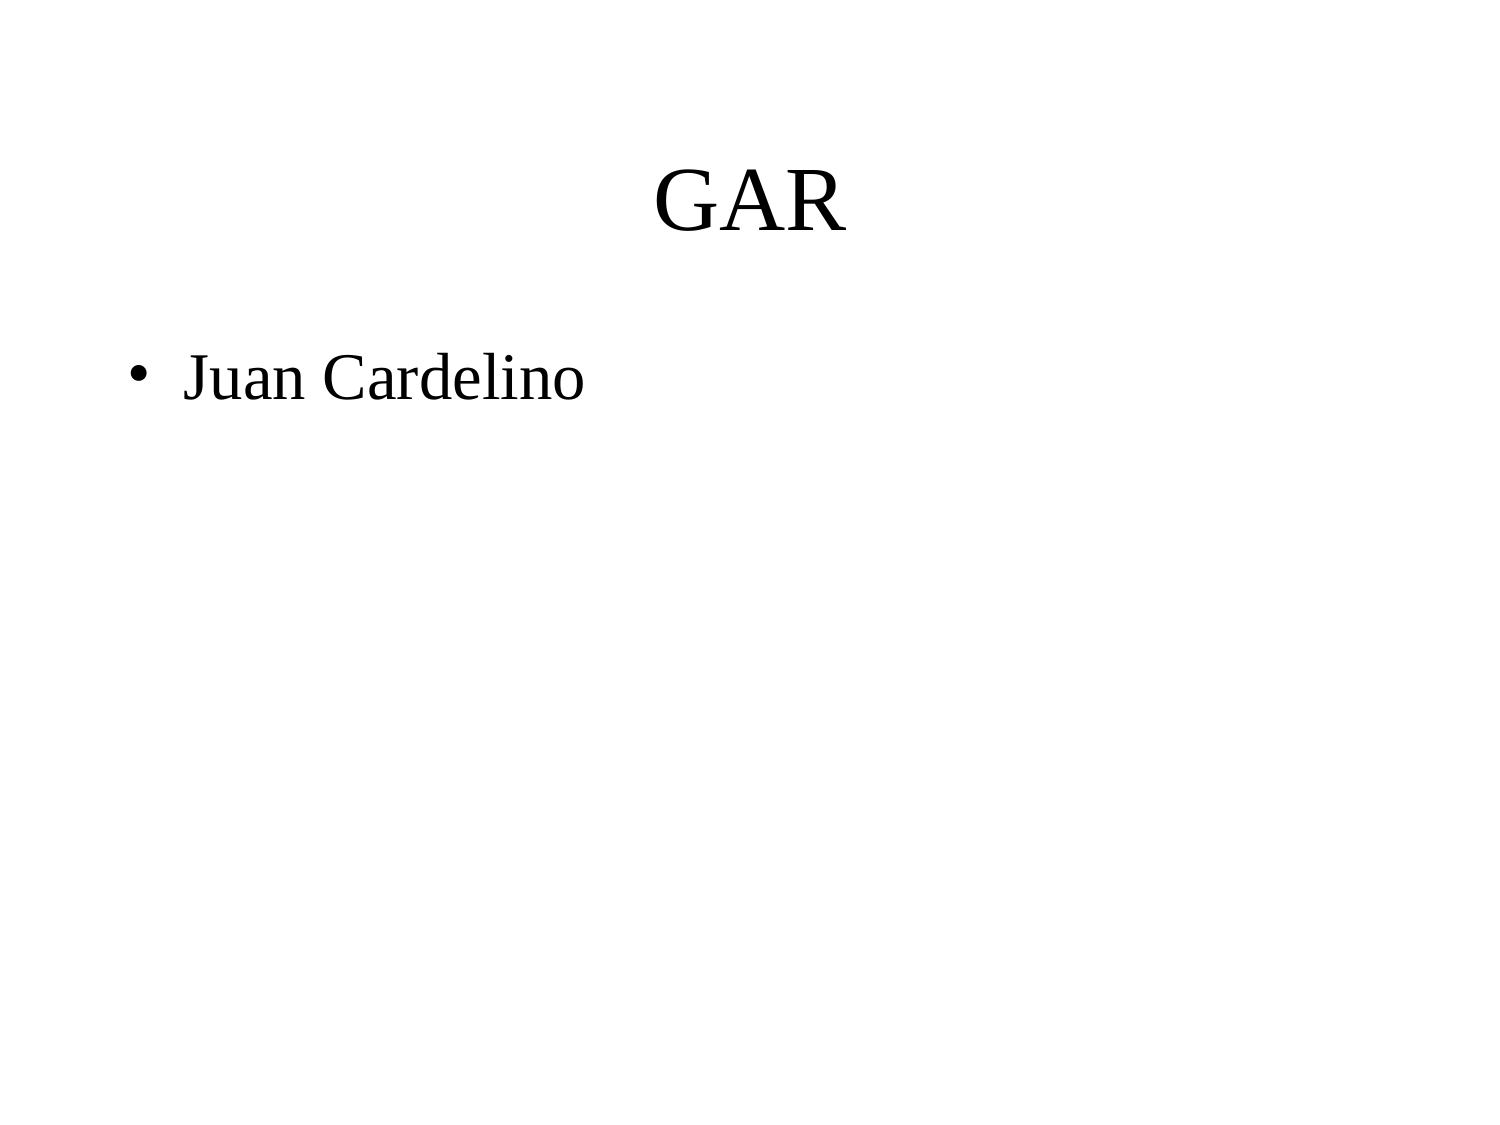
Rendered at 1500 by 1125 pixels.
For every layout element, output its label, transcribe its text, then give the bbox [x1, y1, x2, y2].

text_box Juan Cardelino [112, 324, 1388, 1001]
text_box GAR [112, 99, 1388, 288]
